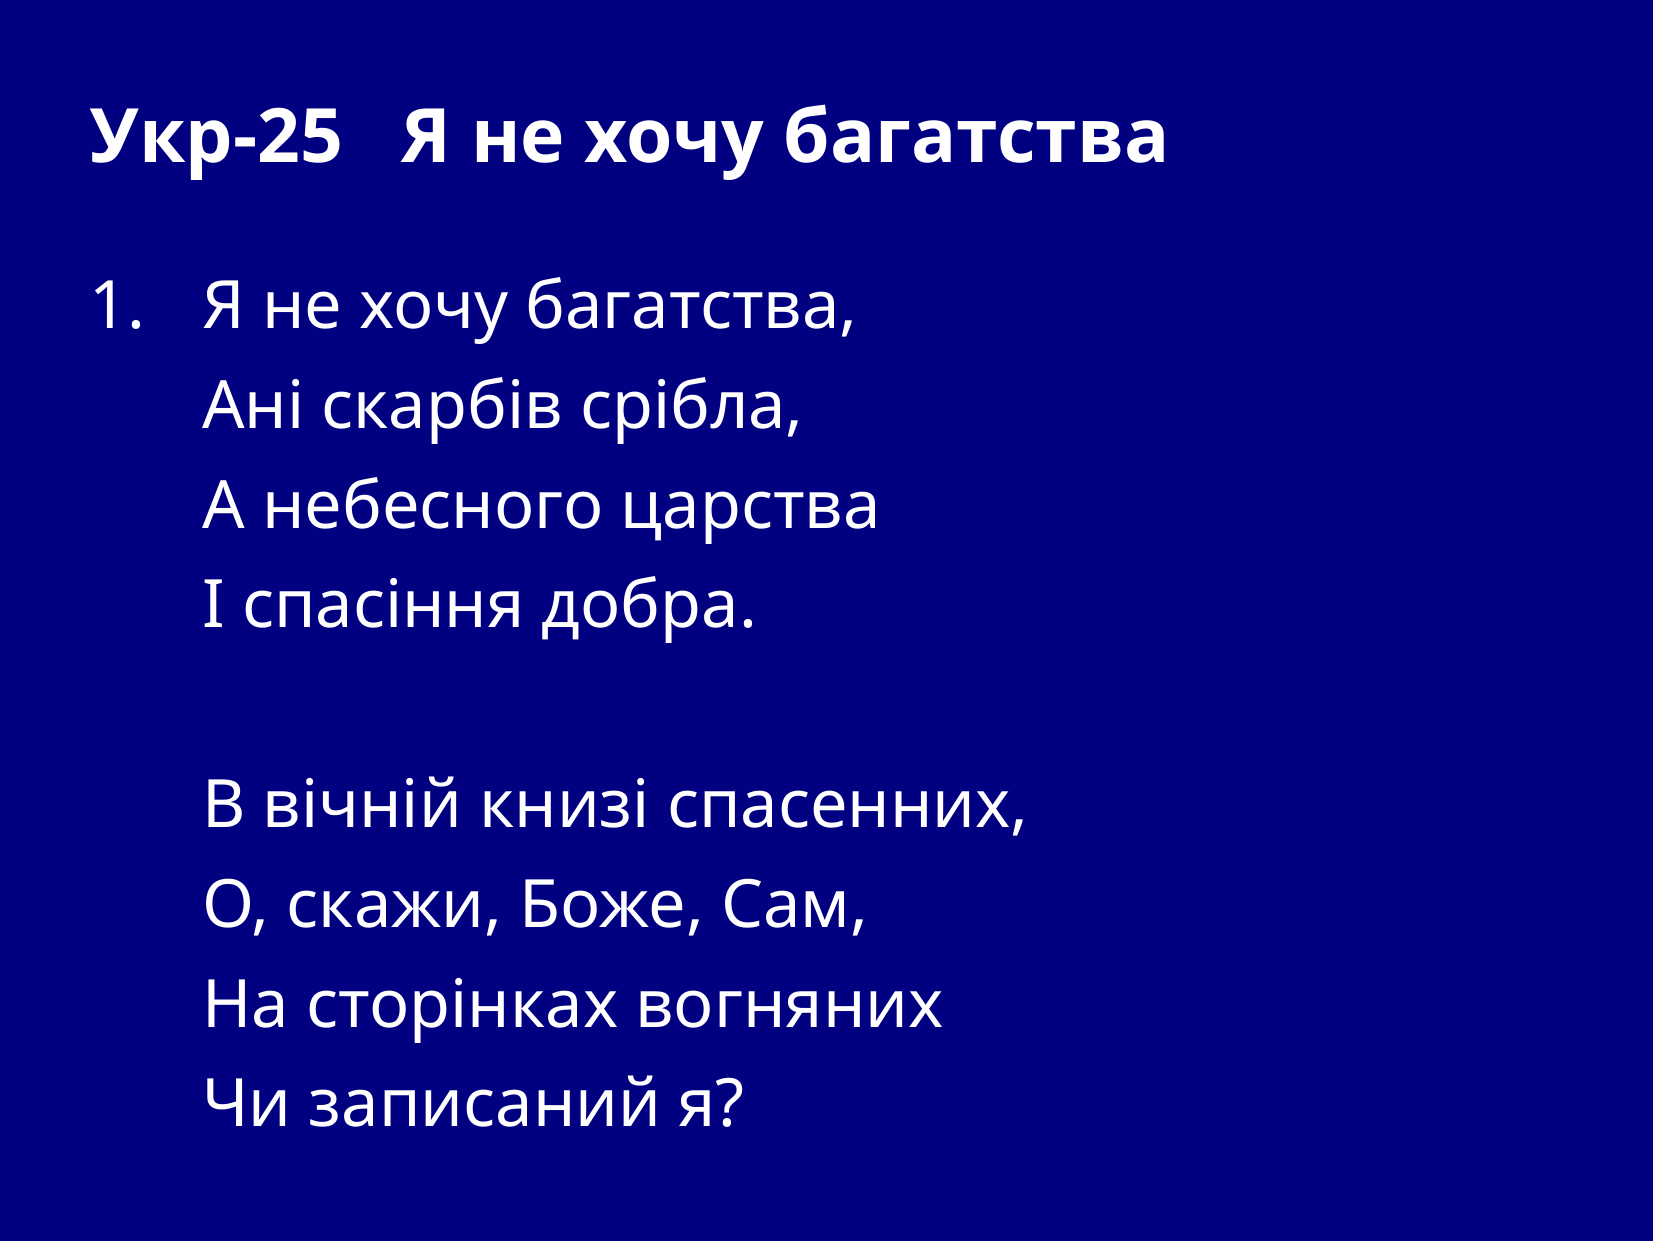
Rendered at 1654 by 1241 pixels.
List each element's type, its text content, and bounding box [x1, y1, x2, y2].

text_box 1. Я не хочу багатства, Ані скарбів срібла, А небесного царства І спасіння добра. В вічній книзі спасенних, О, скажи, Боже, Сам, На сторінках вогняних Чи записаний я? [75, 188, 1576, 1163]
text_box Укр-25 Я не хочу багатства [75, 75, 1576, 188]
